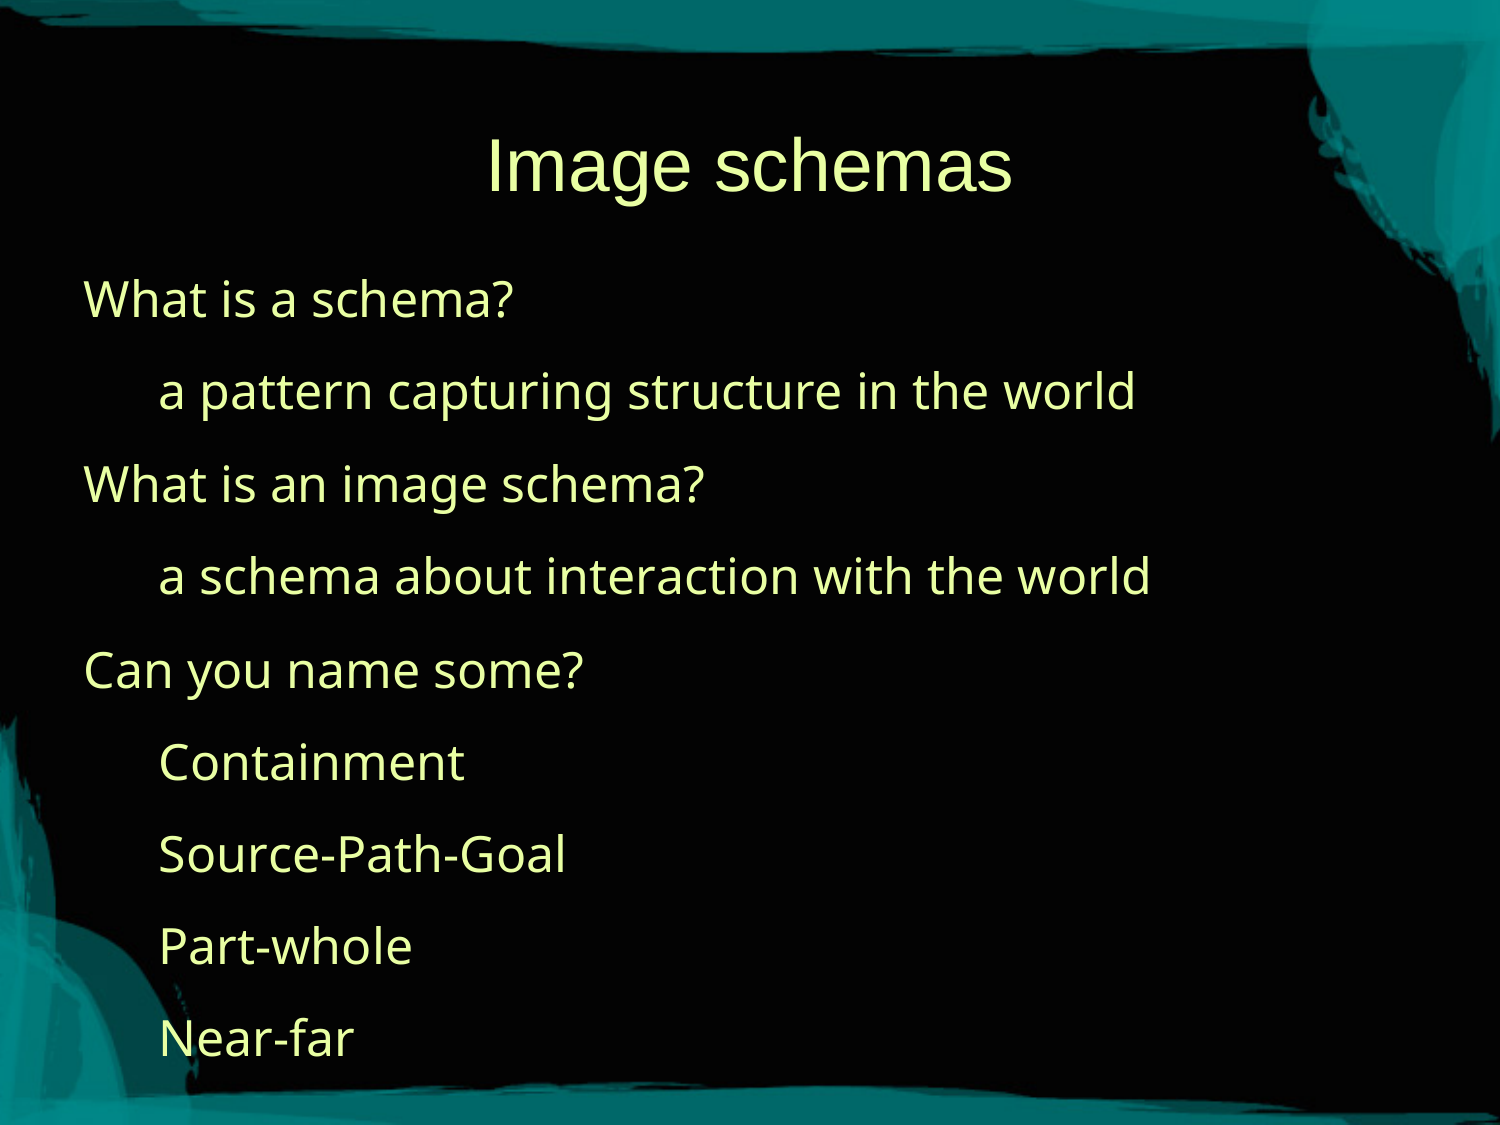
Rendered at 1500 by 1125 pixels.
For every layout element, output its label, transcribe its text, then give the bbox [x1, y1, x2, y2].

picture [0, 0, 1500, 1125]
list What is a schema? a pattern capturing structure in the world What is an image schema? a schema about interaction with the world Can you name some? Containment Source-Path-Goal Part-whole Near-far [83, 263, 1409, 1125]
title Image schemas [87, 69, 1413, 263]
